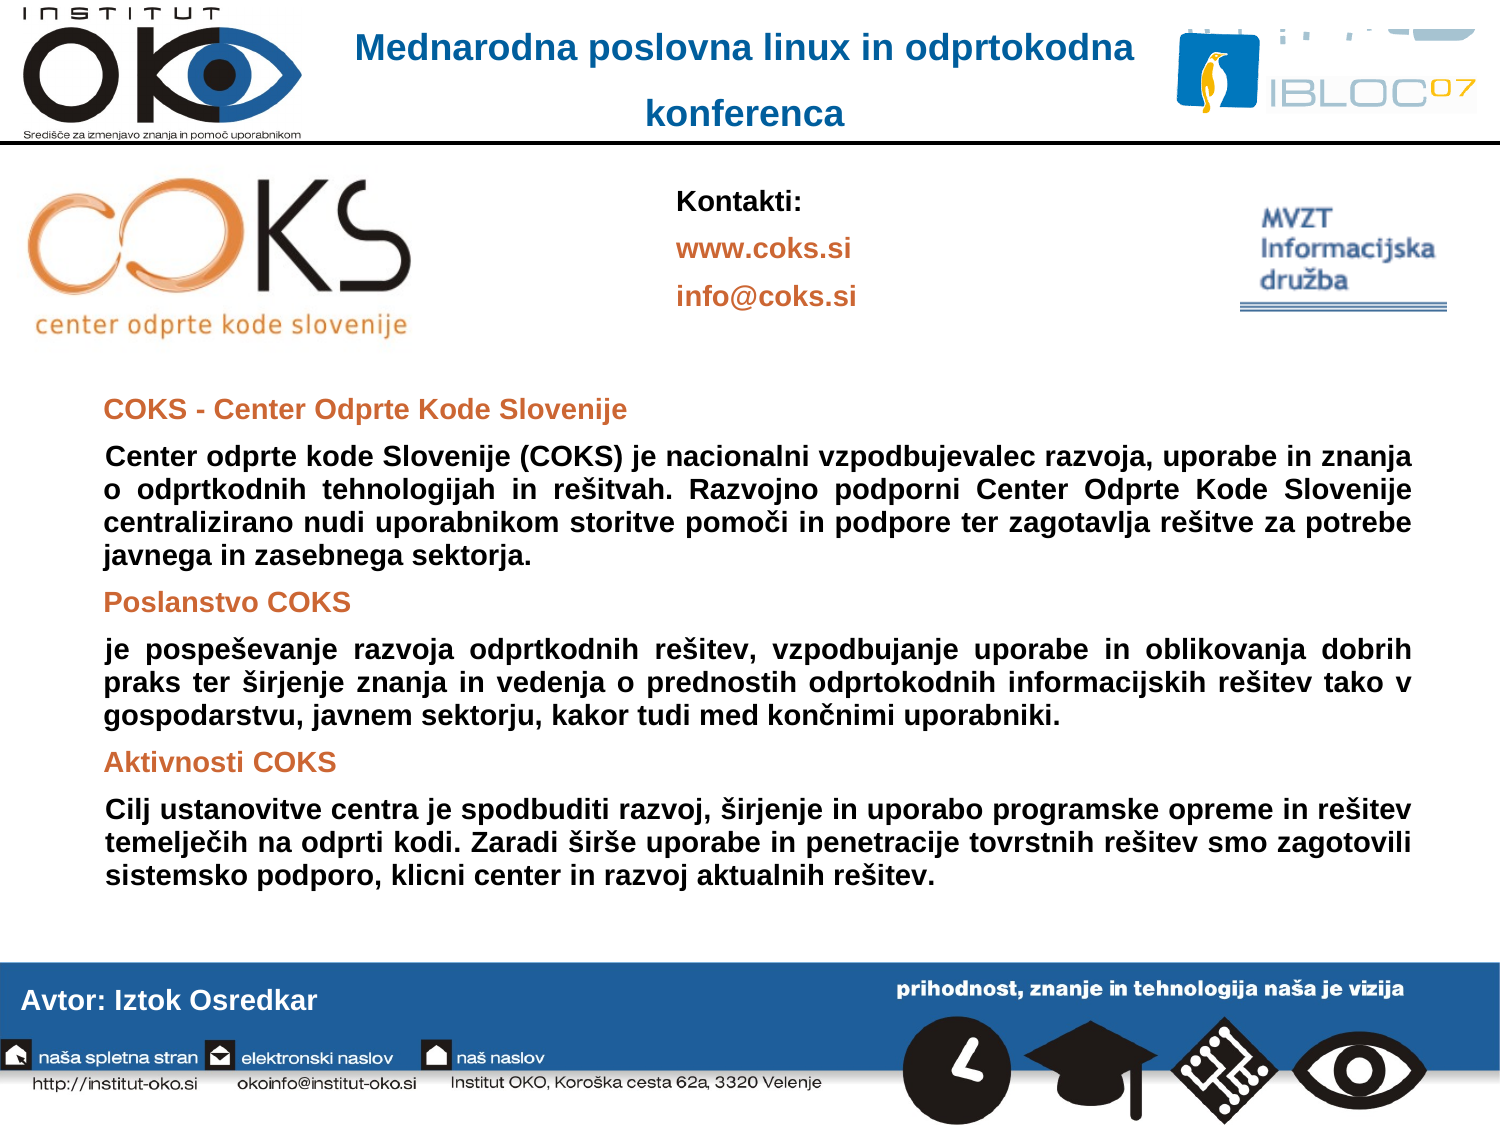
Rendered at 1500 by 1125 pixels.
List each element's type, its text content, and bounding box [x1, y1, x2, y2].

picture [1240, 168, 1447, 355]
list COKS - Center Odprte Kode Slovenije Center odprte kode Slovenije (COKS) je nacionalni vzpodbujevalec razvoja, uporabe in znanja o odprtkodnih tehnologijah in rešitvah. Razvojno podporni Center Odprte Kode Slovenije centralizirano nudi uporabnikom storitve pomoči in podpore ter zagotavlja rešitve za potrebe javnega in zasebnega sektorja. Poslanstvo COKS je pospeševanje razvoja odprtkodnih rešitev, vzpodbujanje uporabe in oblikovanja dobrih praks ter širjenje znanja in vedenja o prednostih odprtokodnih informacijskih rešitev tako v gospodarstvu, javnem sektorju, kakor tudi med končnimi uporabniki. Aktivnosti COKS Cilj ustanovitve centra je spodbuditi razvoj, širjenje in uporabo programske opreme in rešitev temelječih na odprti kodi. Zaradi širše uporabe in penetracije tovrstnih rešitev smo zagotovili sistemsko podporo, klicni center in razvoj aktualnih rešitev. [88, 385, 1439, 945]
text_box Avtor: Iztok Osredkar [5, 976, 431, 1025]
picture [23, 7, 302, 140]
list Kontakti: www.coks.si info@coks.si [661, 177, 898, 325]
picture [0, 962, 1500, 1125]
picture [1175, 29, 1477, 119]
text_box Mednarodna poslovna linux in odprtokodna konferenca [324, 19, 1176, 141]
picture [0, 147, 443, 365]
